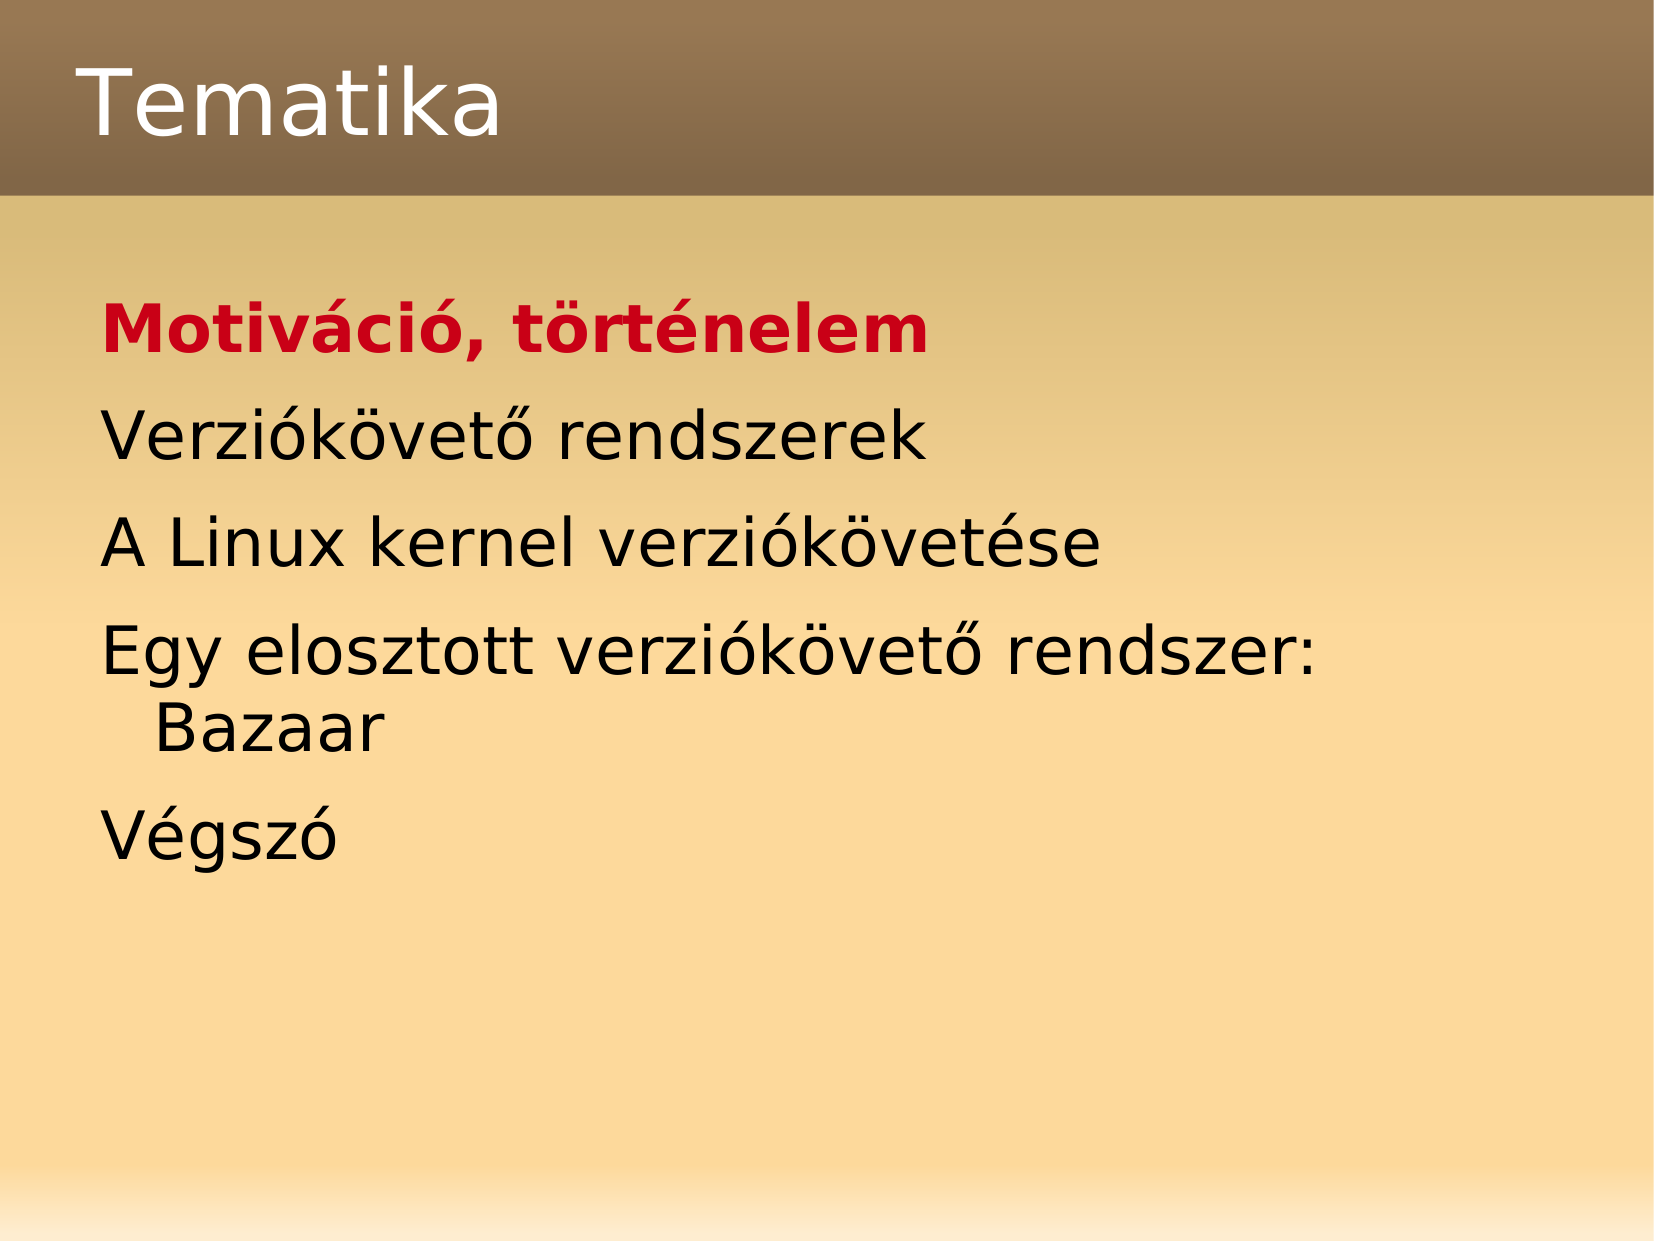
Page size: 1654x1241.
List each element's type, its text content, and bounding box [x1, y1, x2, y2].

list Motiváció, történelem Verziókövető rendszerek A Linux kernel verziókövetése Egy elosztott verziókövető rendszer: Bazaar Végszó [82, 290, 1571, 1094]
picture [0, 0, 1654, 1241]
title Tematika [76, 7, 1565, 200]
